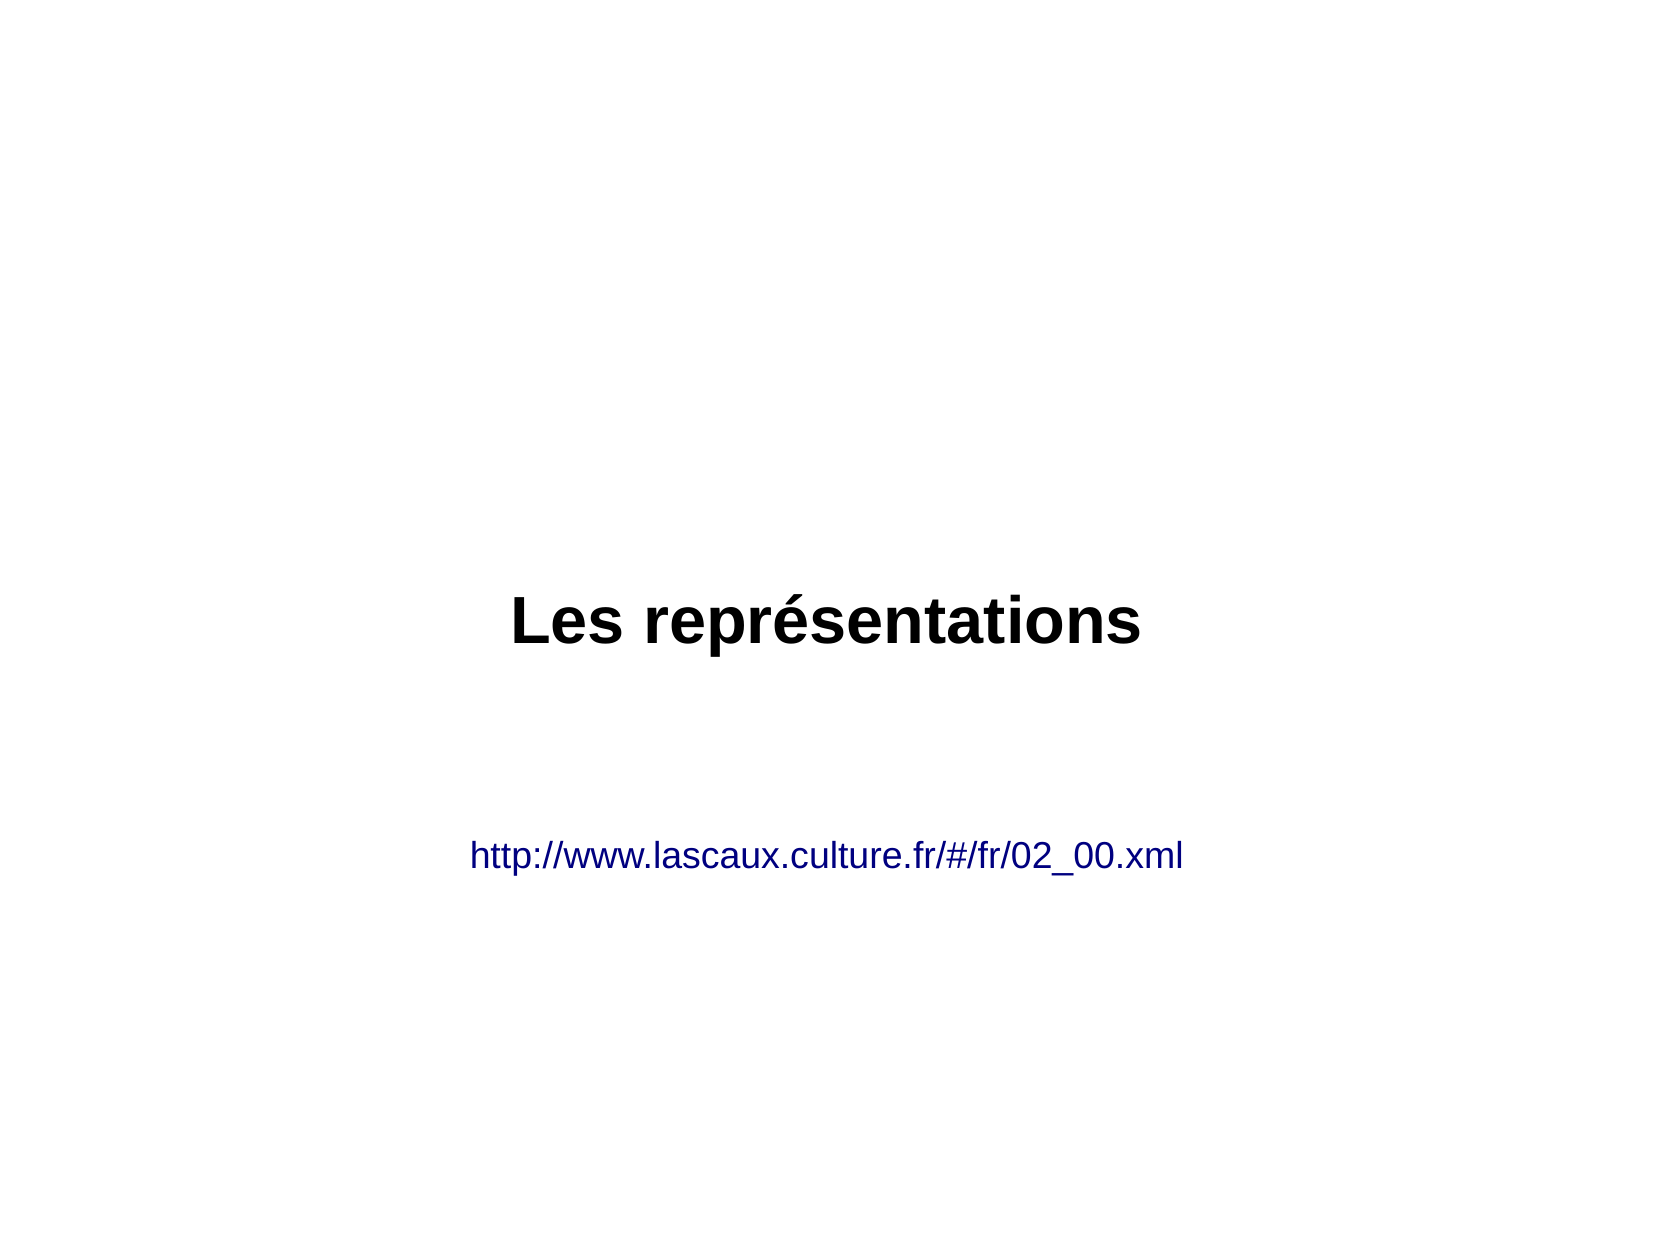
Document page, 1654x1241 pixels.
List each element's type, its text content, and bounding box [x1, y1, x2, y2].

text_box Les représentations [265, 575, 1388, 666]
text_box http://www.lascaux.culture.fr/#/fr/02_00.xml [375, 826, 1279, 898]
